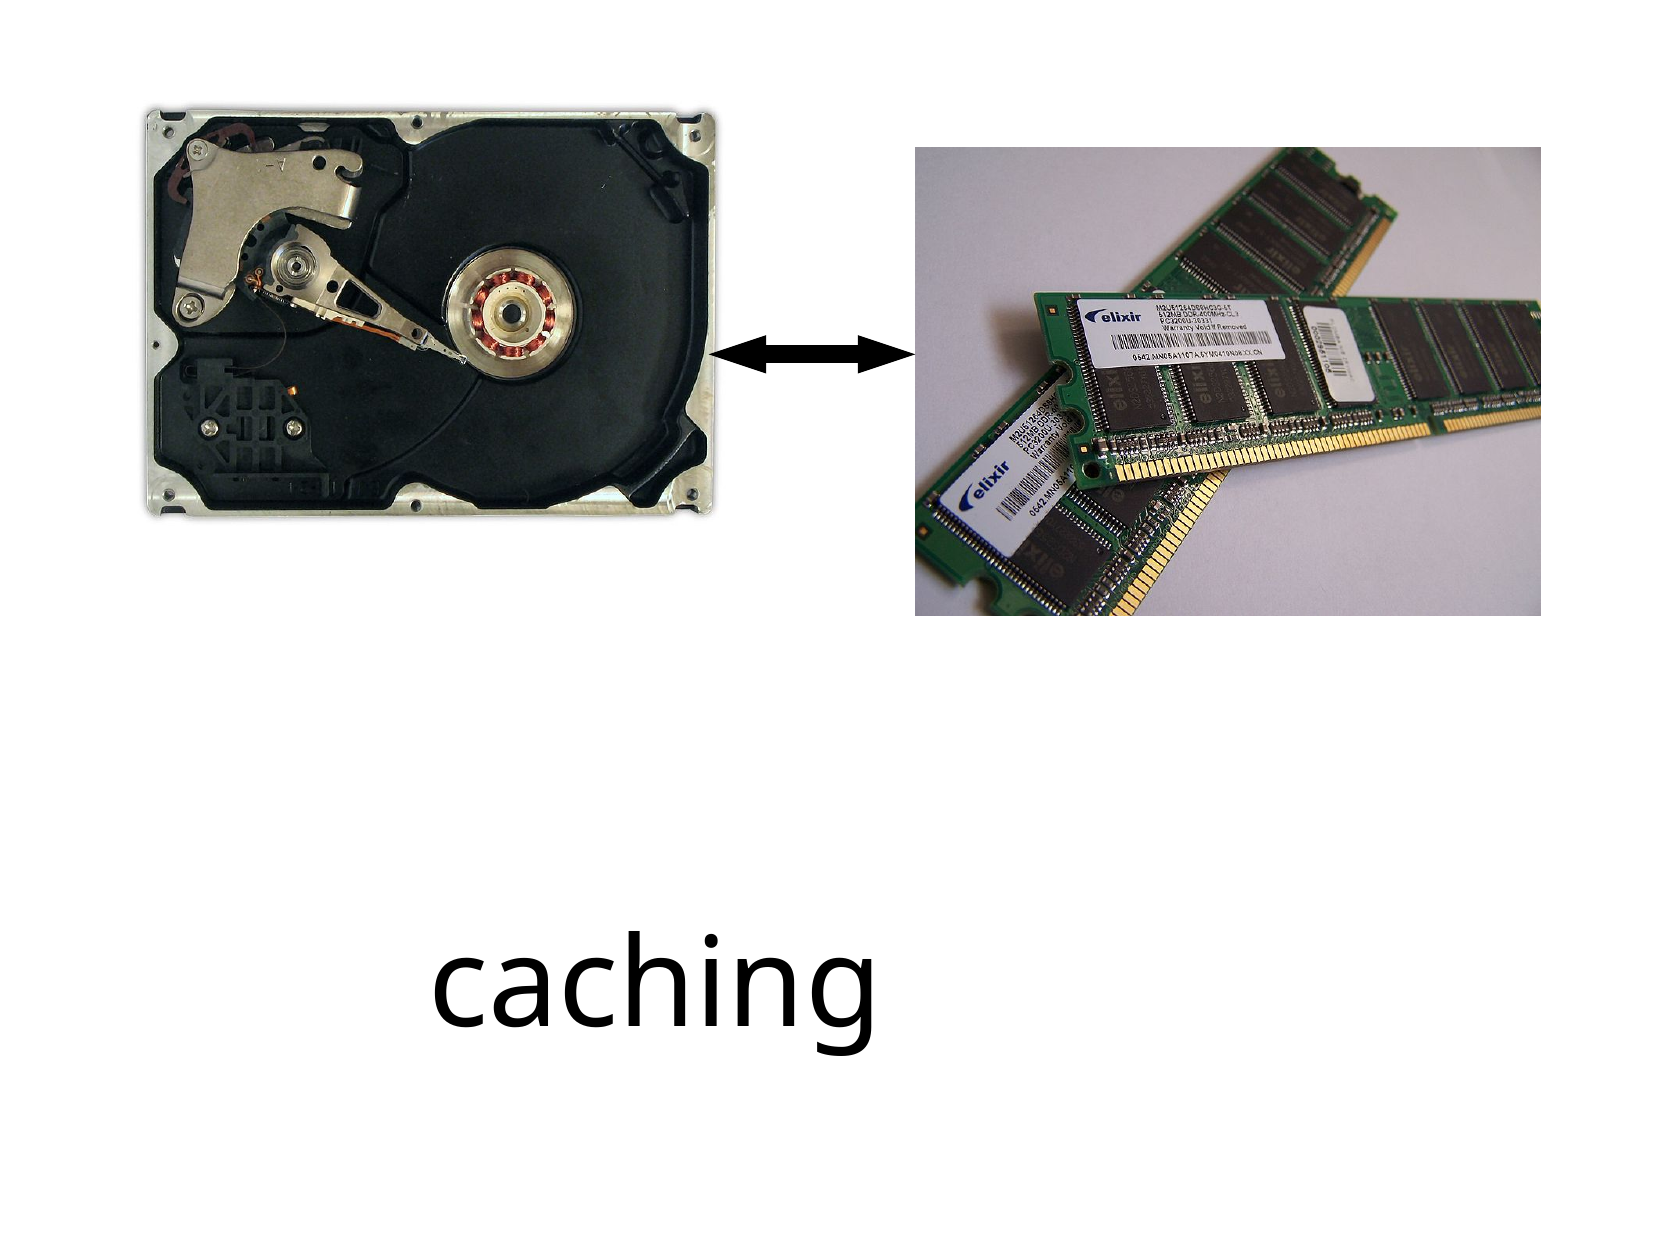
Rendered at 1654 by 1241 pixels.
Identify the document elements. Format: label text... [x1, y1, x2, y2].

text_box caching [413, 885, 919, 1053]
picture [915, 147, 1541, 616]
picture [118, 93, 744, 532]
